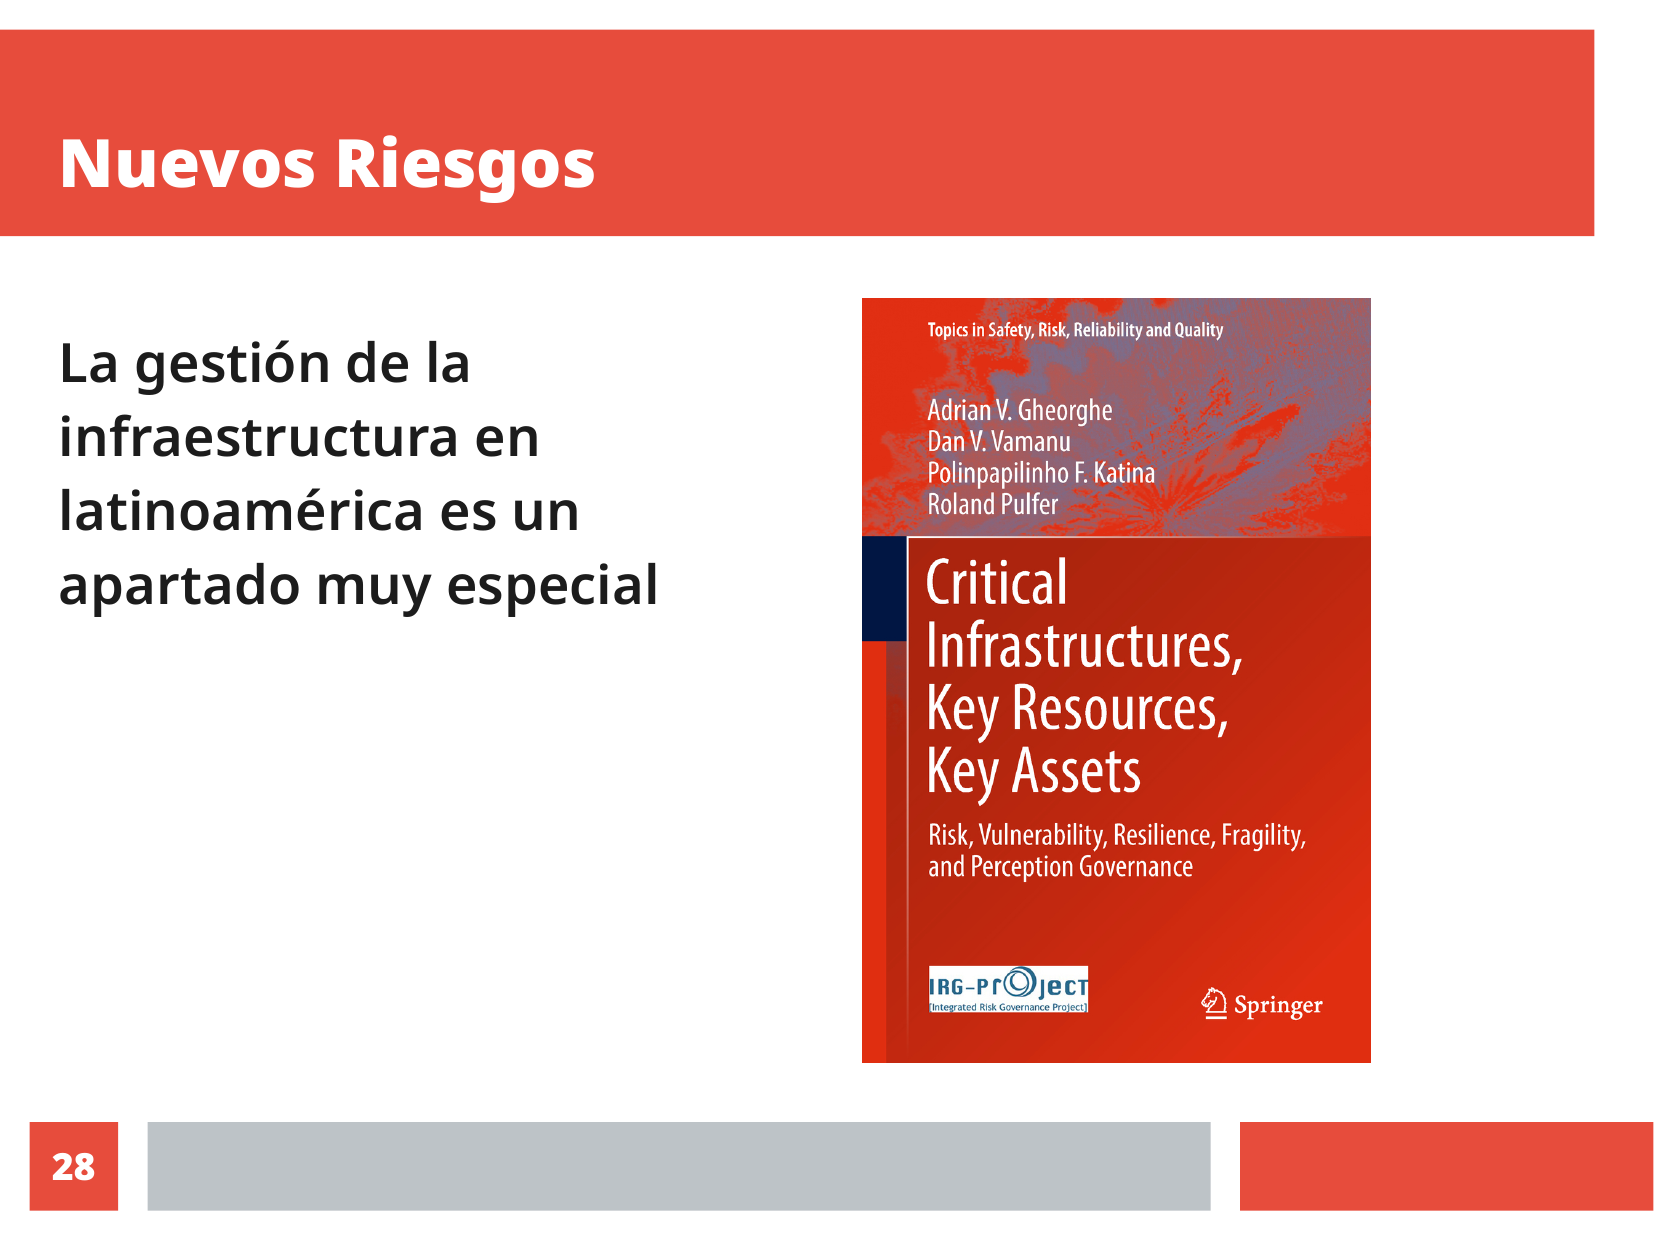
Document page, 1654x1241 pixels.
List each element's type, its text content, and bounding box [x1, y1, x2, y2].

picture [862, 298, 1371, 1063]
title Nuevos Riesgos [59, 59, 1595, 207]
list La gestión de la infraestructura en latinoamérica es un apartado muy especial [59, 324, 733, 1093]
